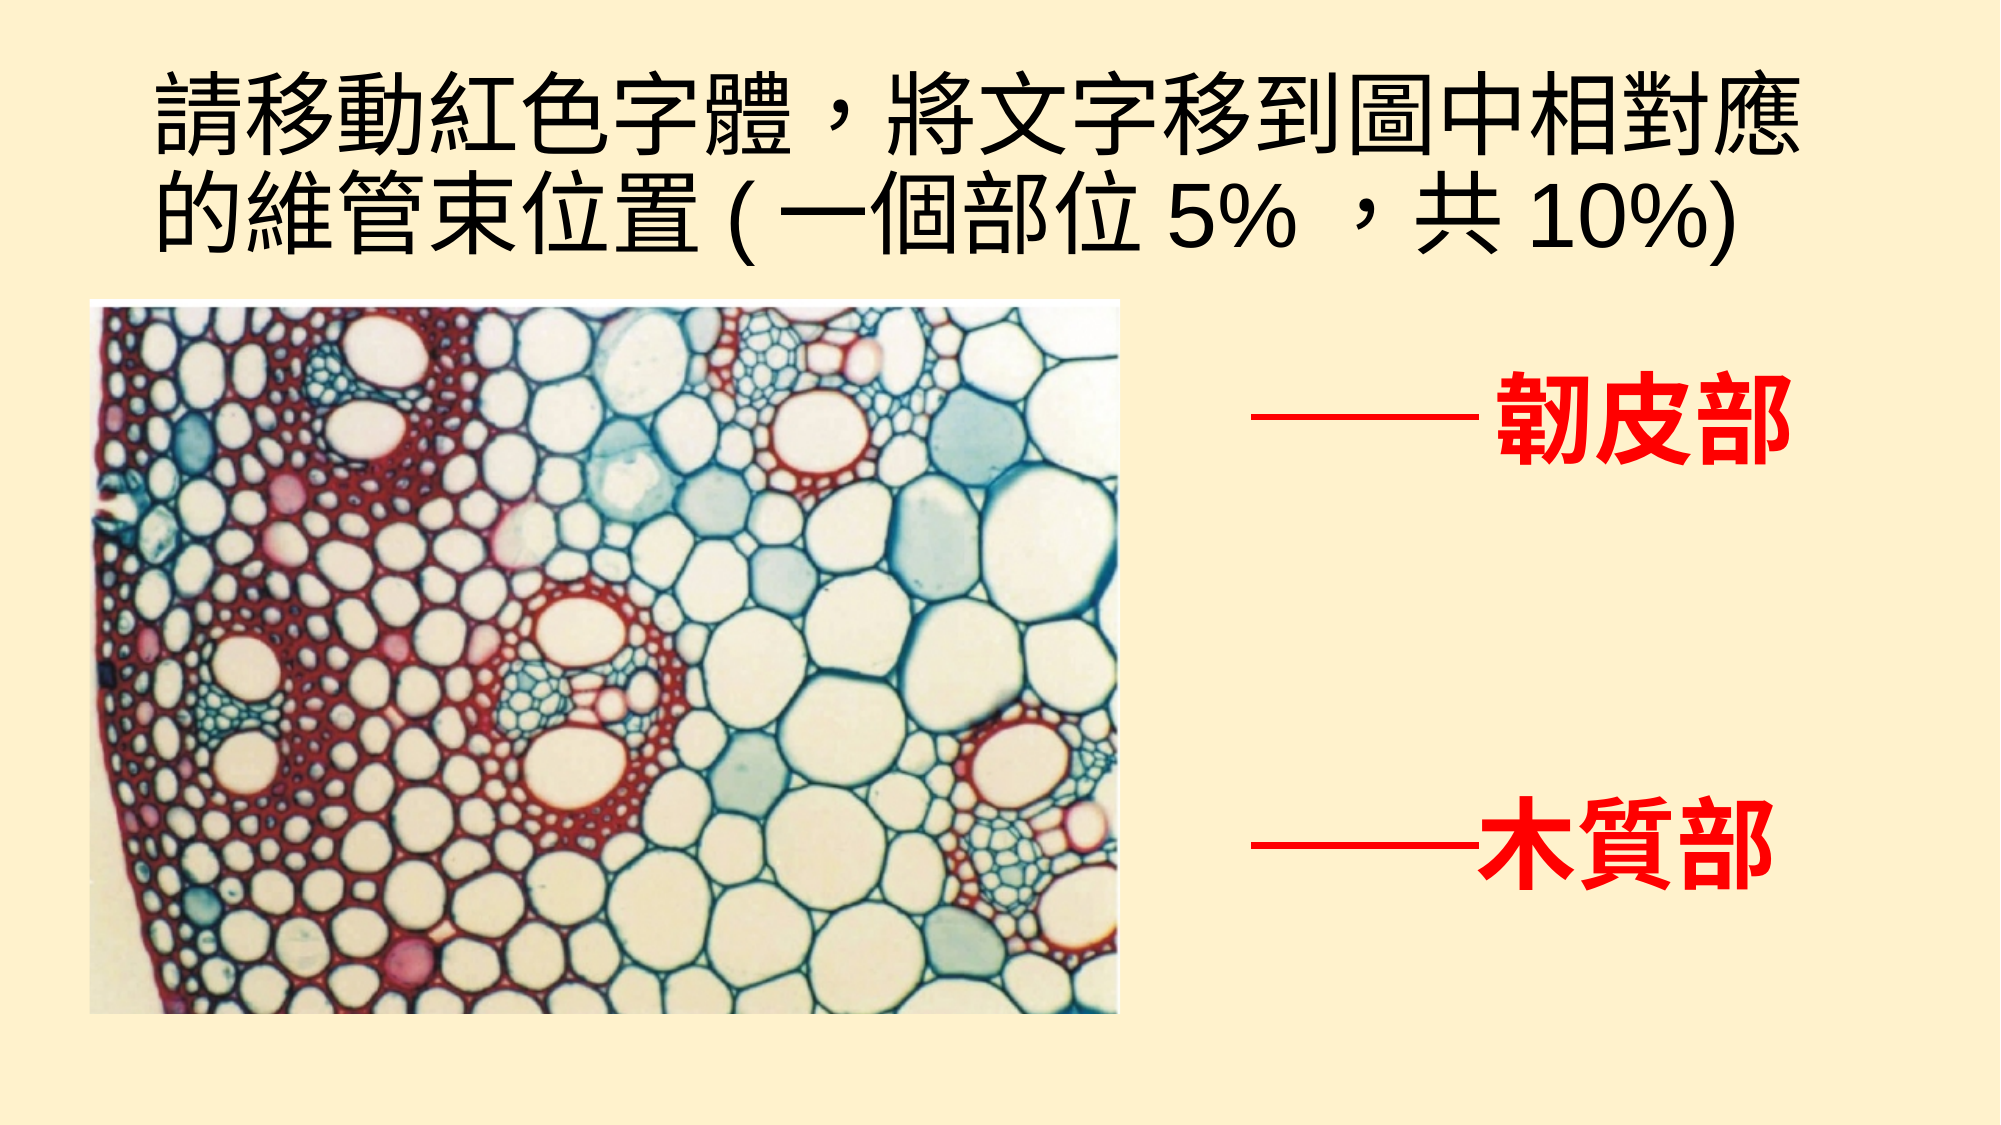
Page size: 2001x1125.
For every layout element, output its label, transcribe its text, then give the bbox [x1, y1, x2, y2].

picture [89, 299, 1121, 1014]
title 請移動紅色字體，將文字移到圖中相對應的維管束位置(一個部位5%，共10%) [137, 59, 1863, 278]
text_box 木質部 [1461, 773, 1795, 911]
text_box 韌皮部 [1479, 349, 1813, 486]
